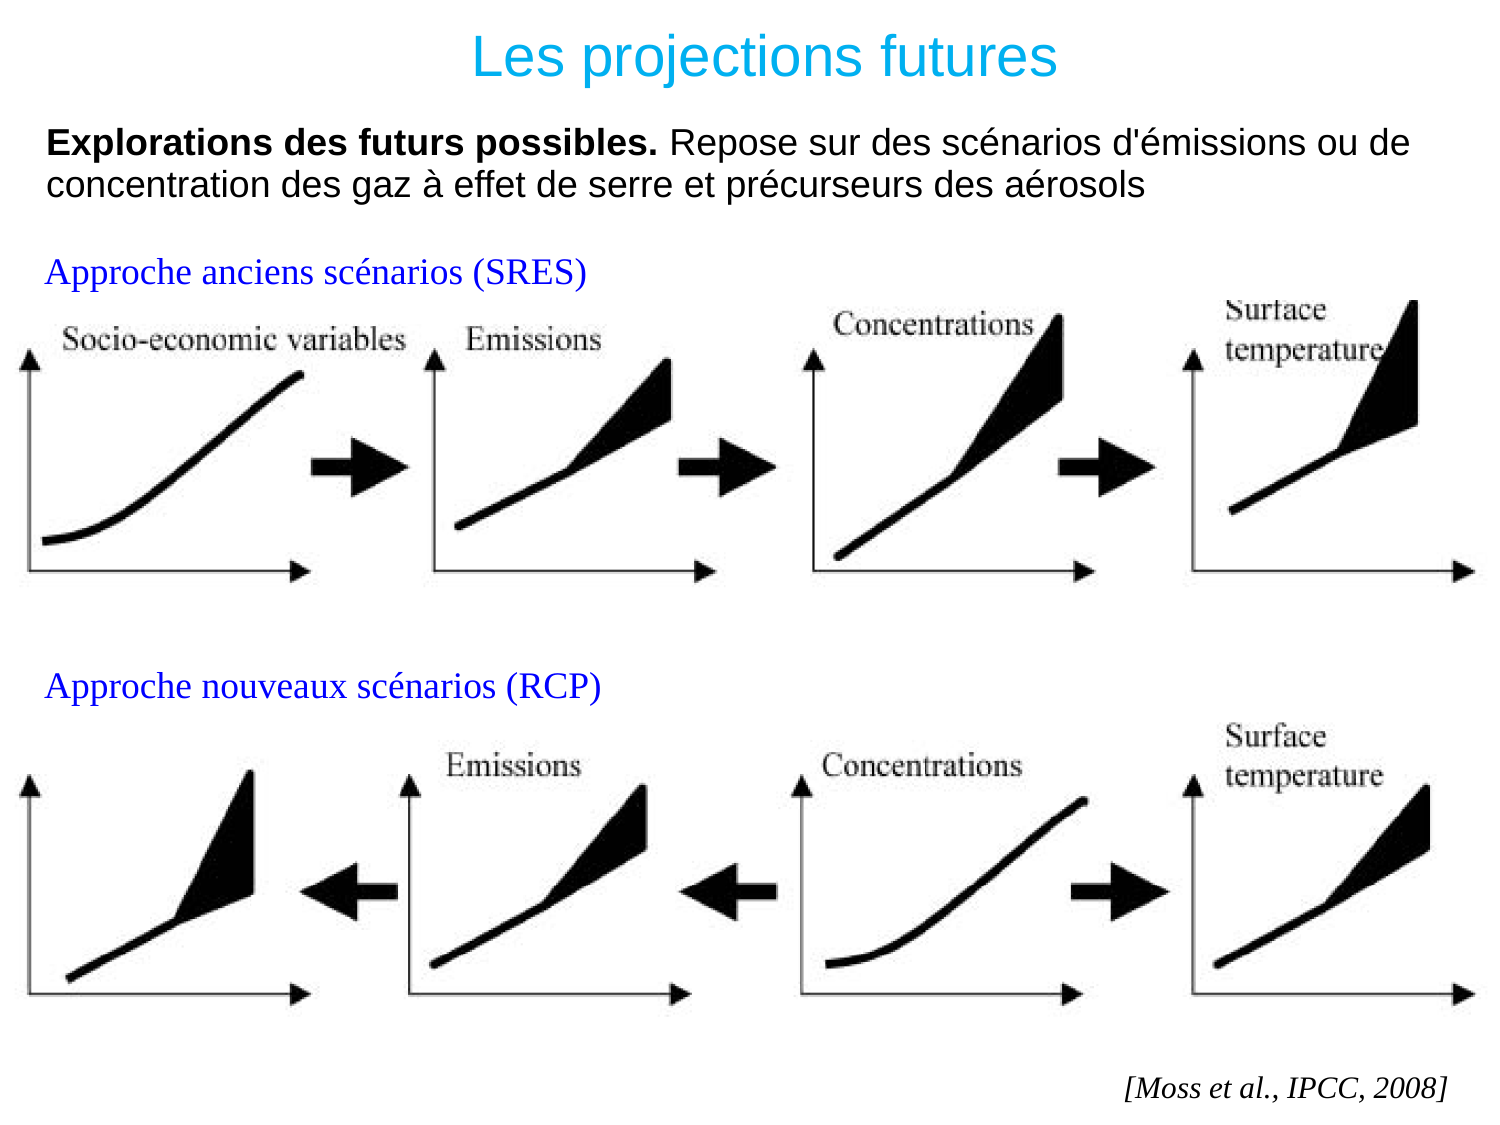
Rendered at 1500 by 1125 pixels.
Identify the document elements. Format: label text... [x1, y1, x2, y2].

text_box Approche anciens scénarios (SRES) [29, 239, 636, 315]
text_box Approche nouveaux scénarios (RCP) [29, 653, 636, 729]
picture [0, 698, 1500, 1023]
text_box Explorations des futurs possibles. Repose sur des scénarios d'émissions ou de concentration des gaz à effet de serre et précurseurs des aérosols [31, 114, 1471, 213]
text_box Les projections futures [107, 10, 1424, 96]
picture [0, 300, 1500, 598]
text_box [Moss et al., IPCC, 2008] [930, 1061, 1464, 1109]
